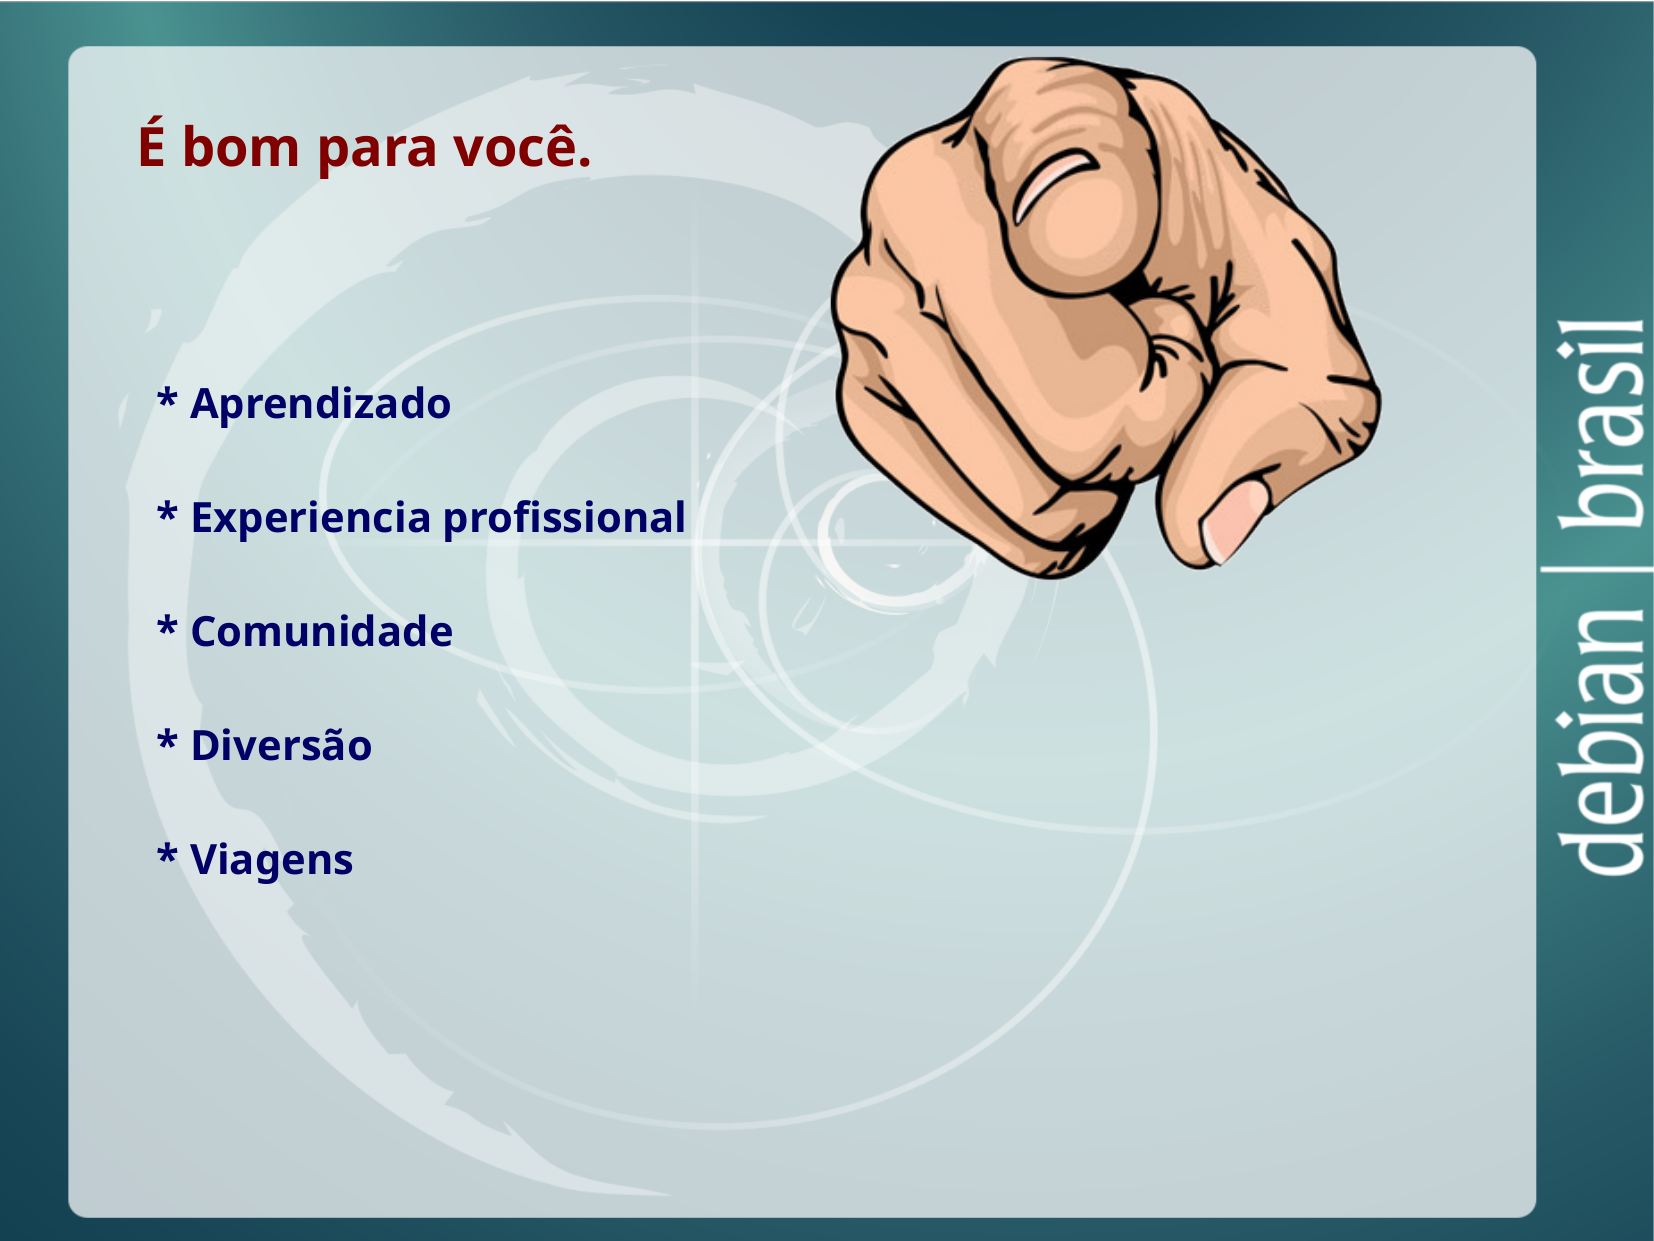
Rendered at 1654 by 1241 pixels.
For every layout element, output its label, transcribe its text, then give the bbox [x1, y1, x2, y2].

text_box * Aprendizado * Experiencia profissional * Comunidade * Diversão * Viagens [141, 366, 1075, 888]
text_box É bom para você. [122, 100, 632, 213]
picture [0, 0, 1654, 1241]
